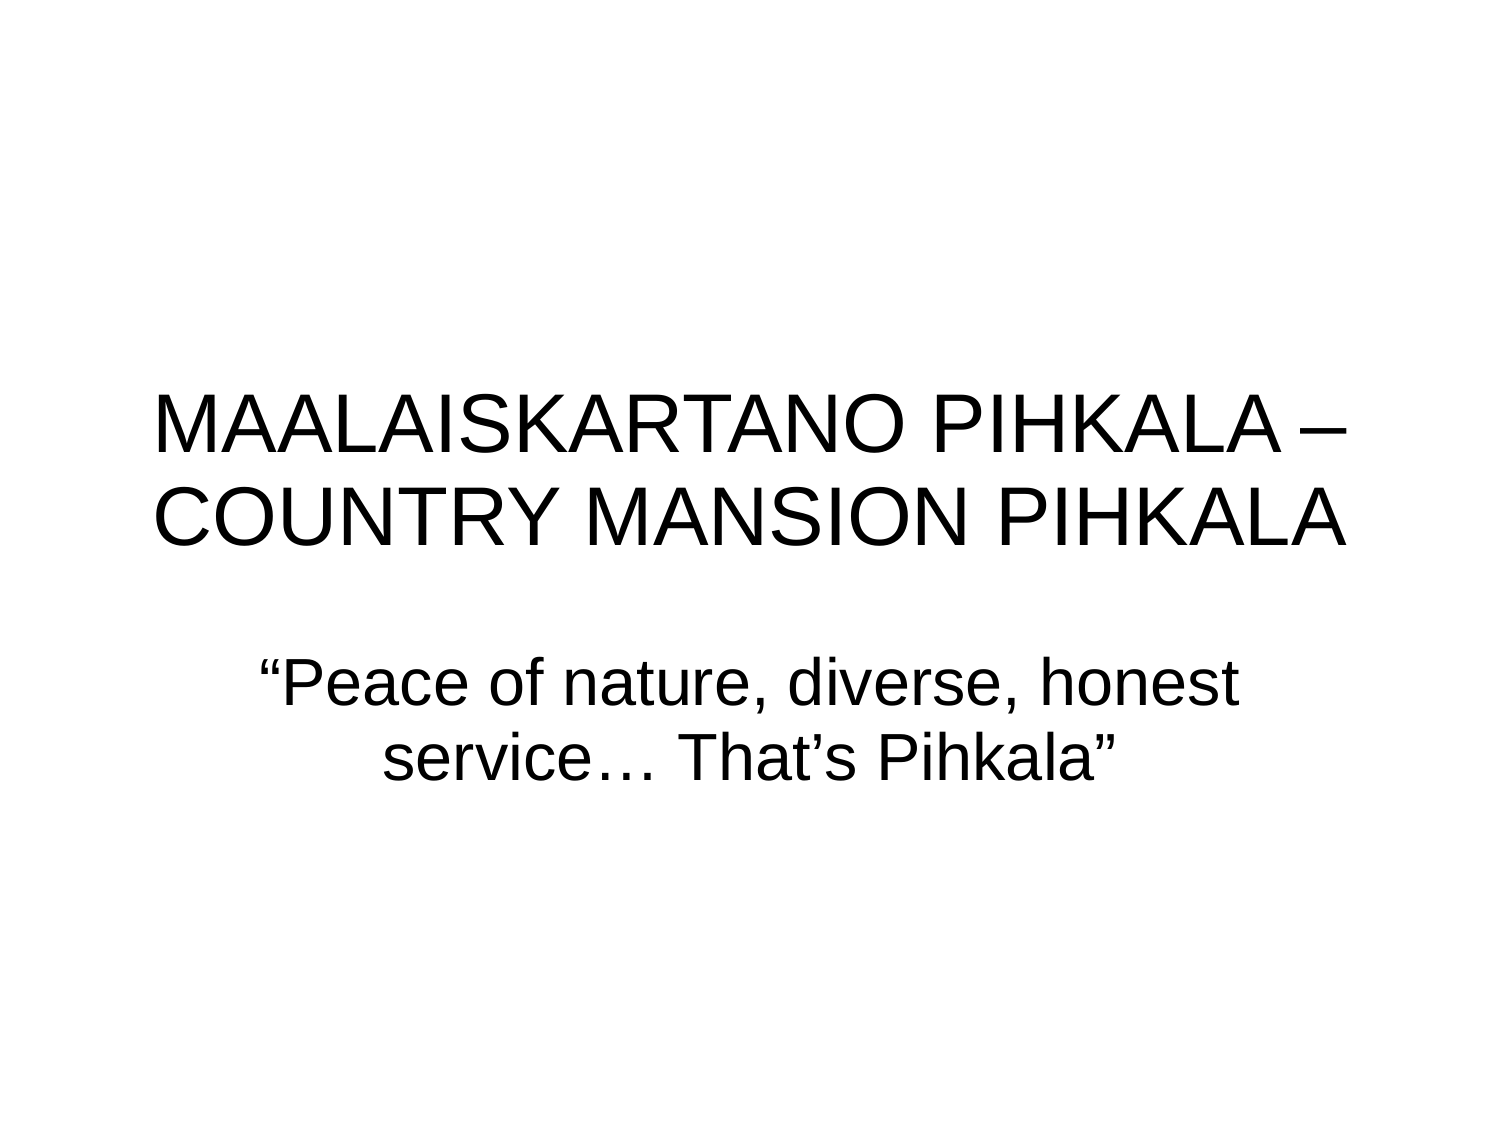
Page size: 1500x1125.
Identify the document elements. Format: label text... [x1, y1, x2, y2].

title MAALAISKARTANO PIHKALA – COUNTRY MANSION PIHKALA [112, 349, 1388, 591]
subtitle “Peace of nature, diverse, honest service… That’s Pihkala” [225, 637, 1276, 926]
